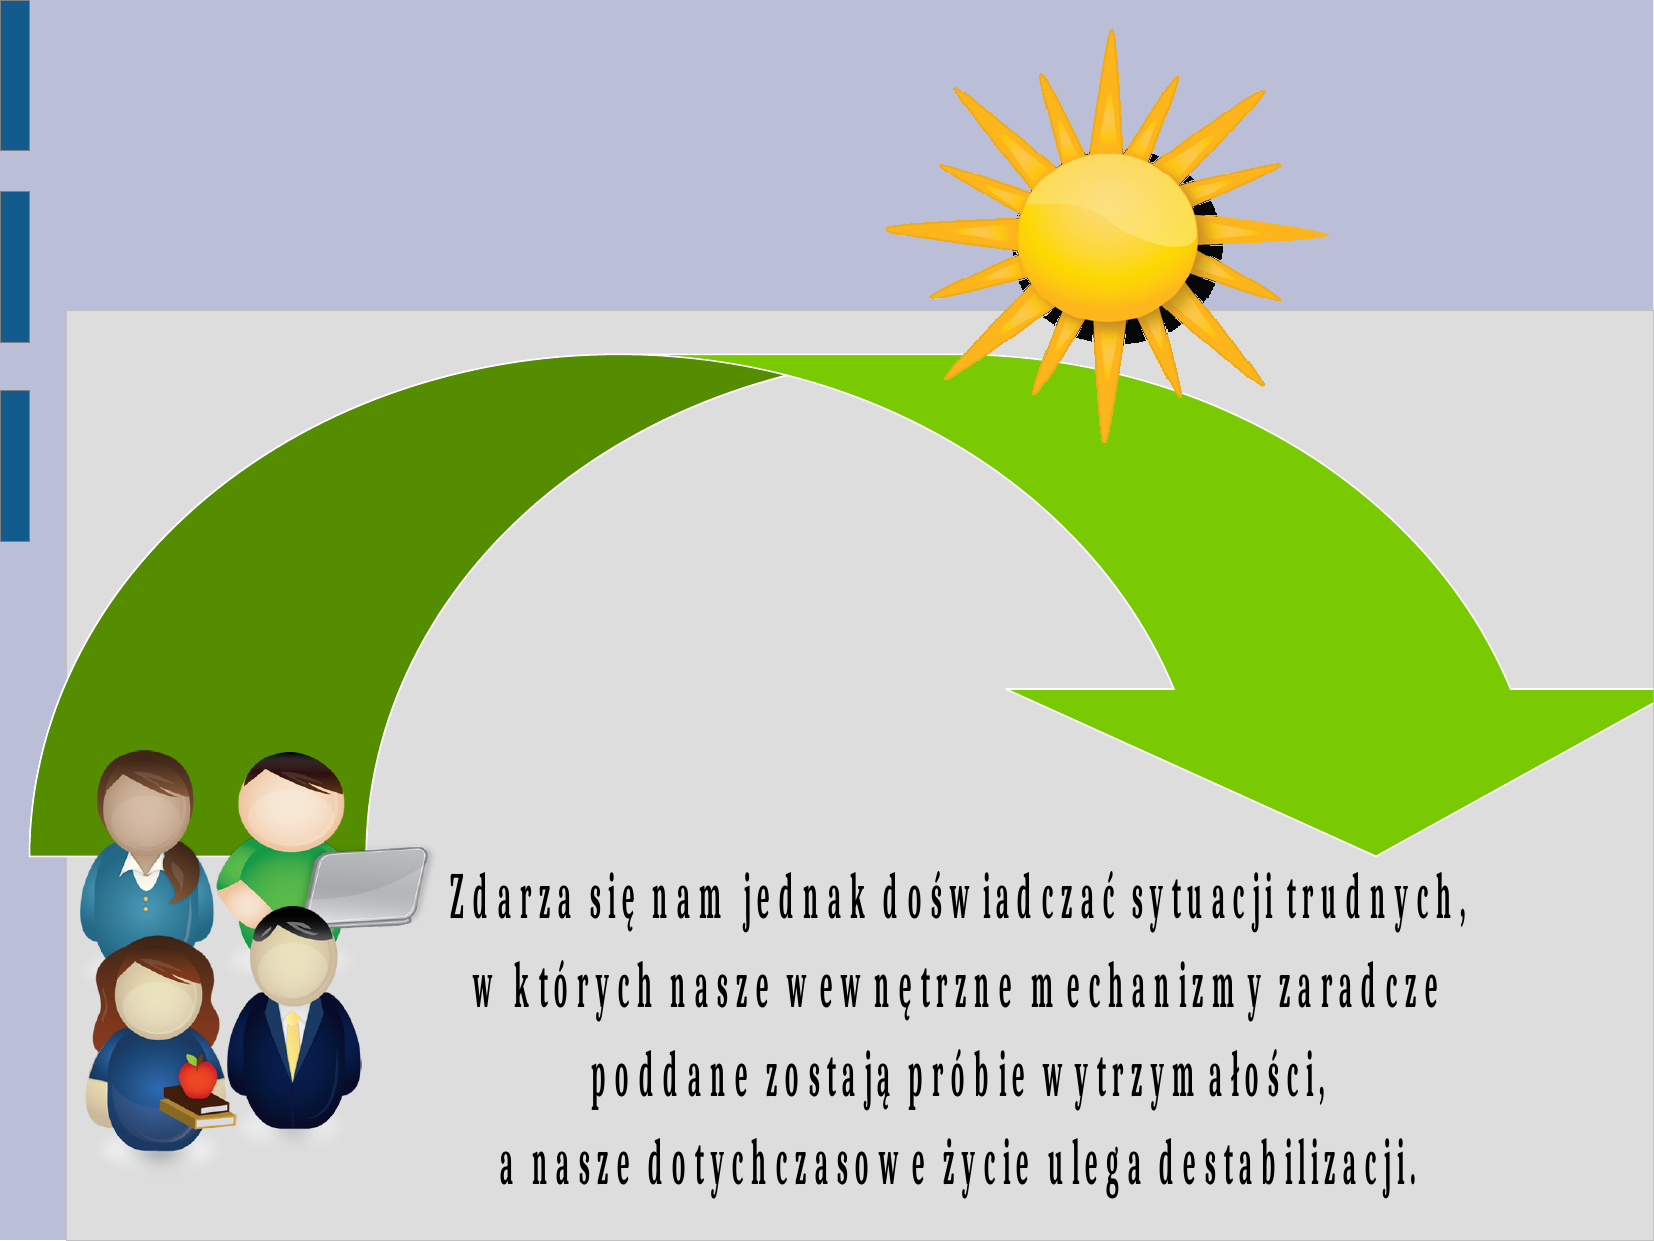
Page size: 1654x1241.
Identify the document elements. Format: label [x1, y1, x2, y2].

picture [885, 29, 1329, 443]
text_box [29, 354, 885, 857]
picture [59, 738, 1625, 1211]
text_box [952, 443, 1654, 856]
